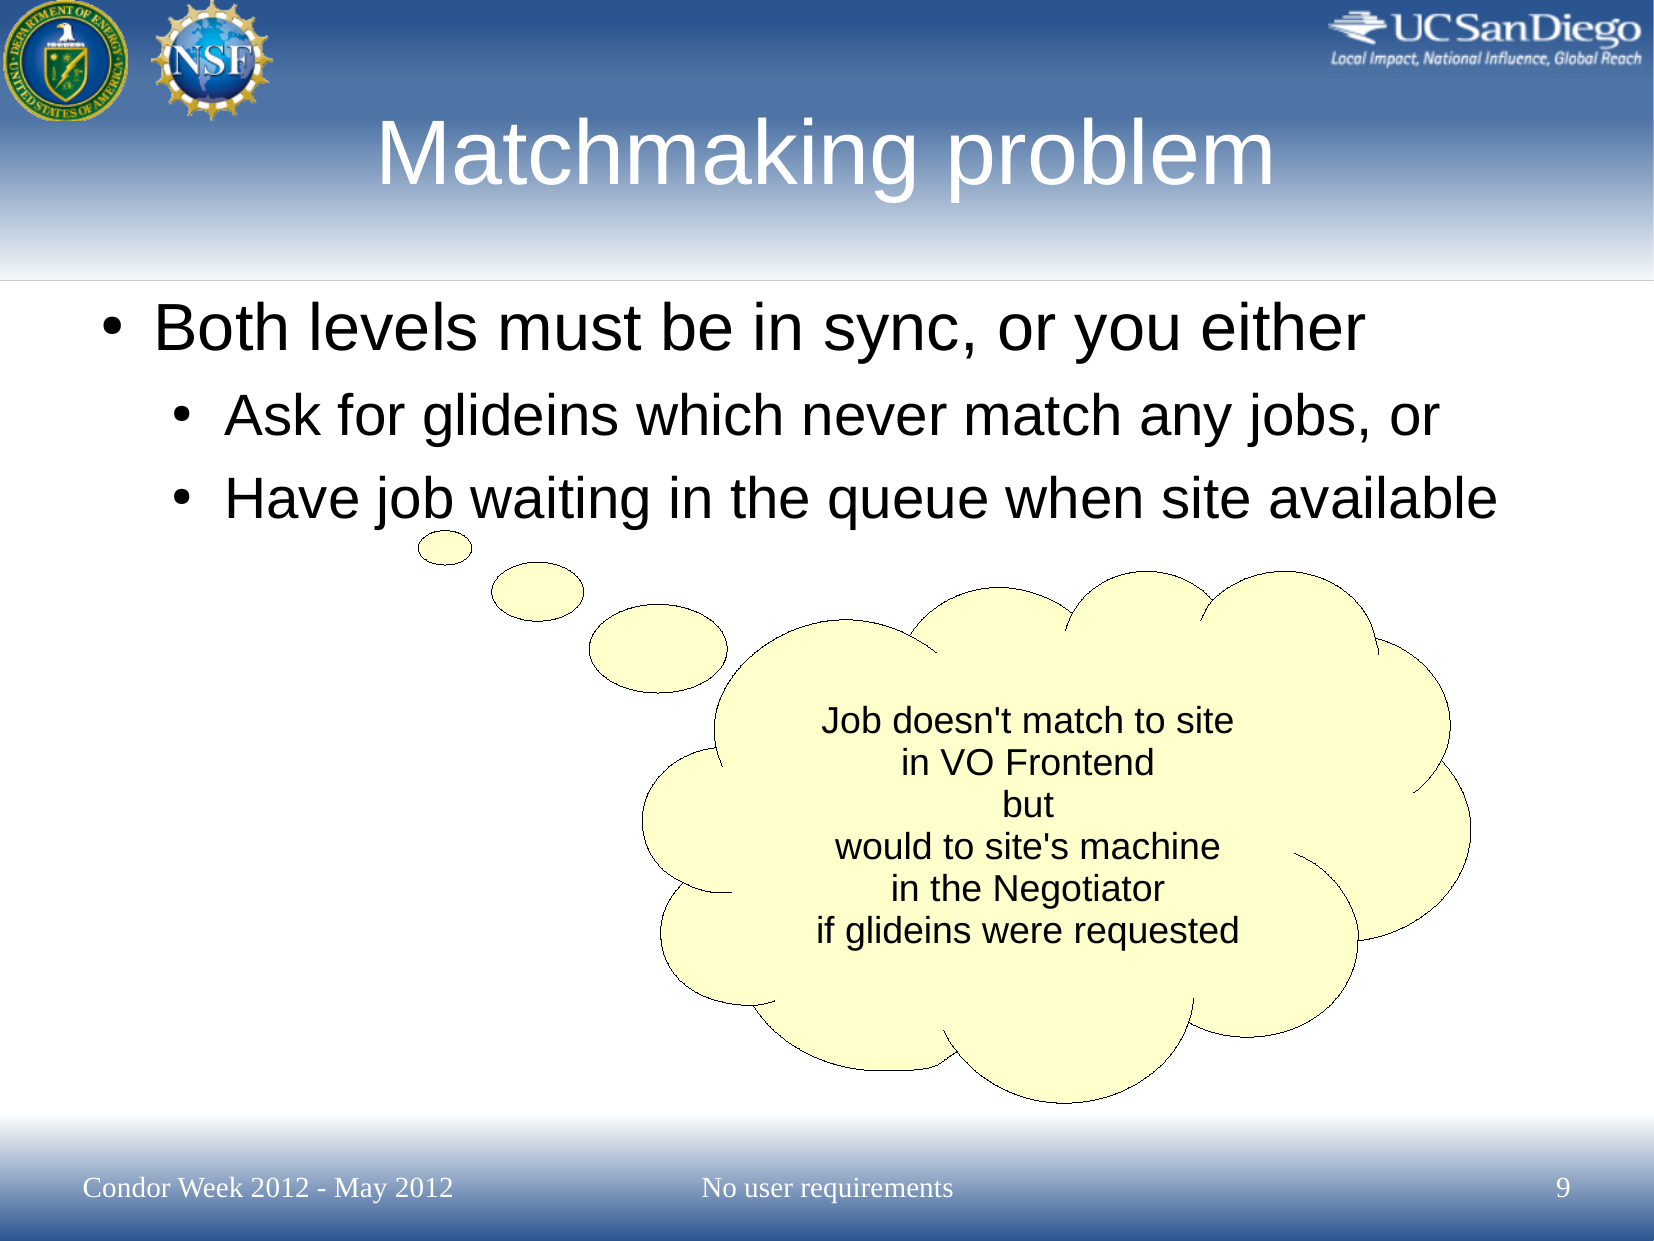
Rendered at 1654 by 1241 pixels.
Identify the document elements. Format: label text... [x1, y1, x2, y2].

text_box Job doesn't match to site in VO Frontend but would to site's machine in the Negotiator if glideins were requested [589, 604, 728, 694]
title Matchmaking problem [82, 56, 1571, 250]
text_box Job doesn't match to site in VO Frontend but would to site's machine in the Negotiator if glideins were requested [491, 562, 584, 622]
picture [0, 0, 1654, 288]
text_box Job doesn't match to site in VO Frontend but would to site's machine in the Negotiator if glideins were requested [642, 571, 1471, 1104]
list Both levels must be in sync, or you either Ask for glideins which never match any jobs, or Have job waiting in the queue when site available [82, 290, 1571, 1109]
